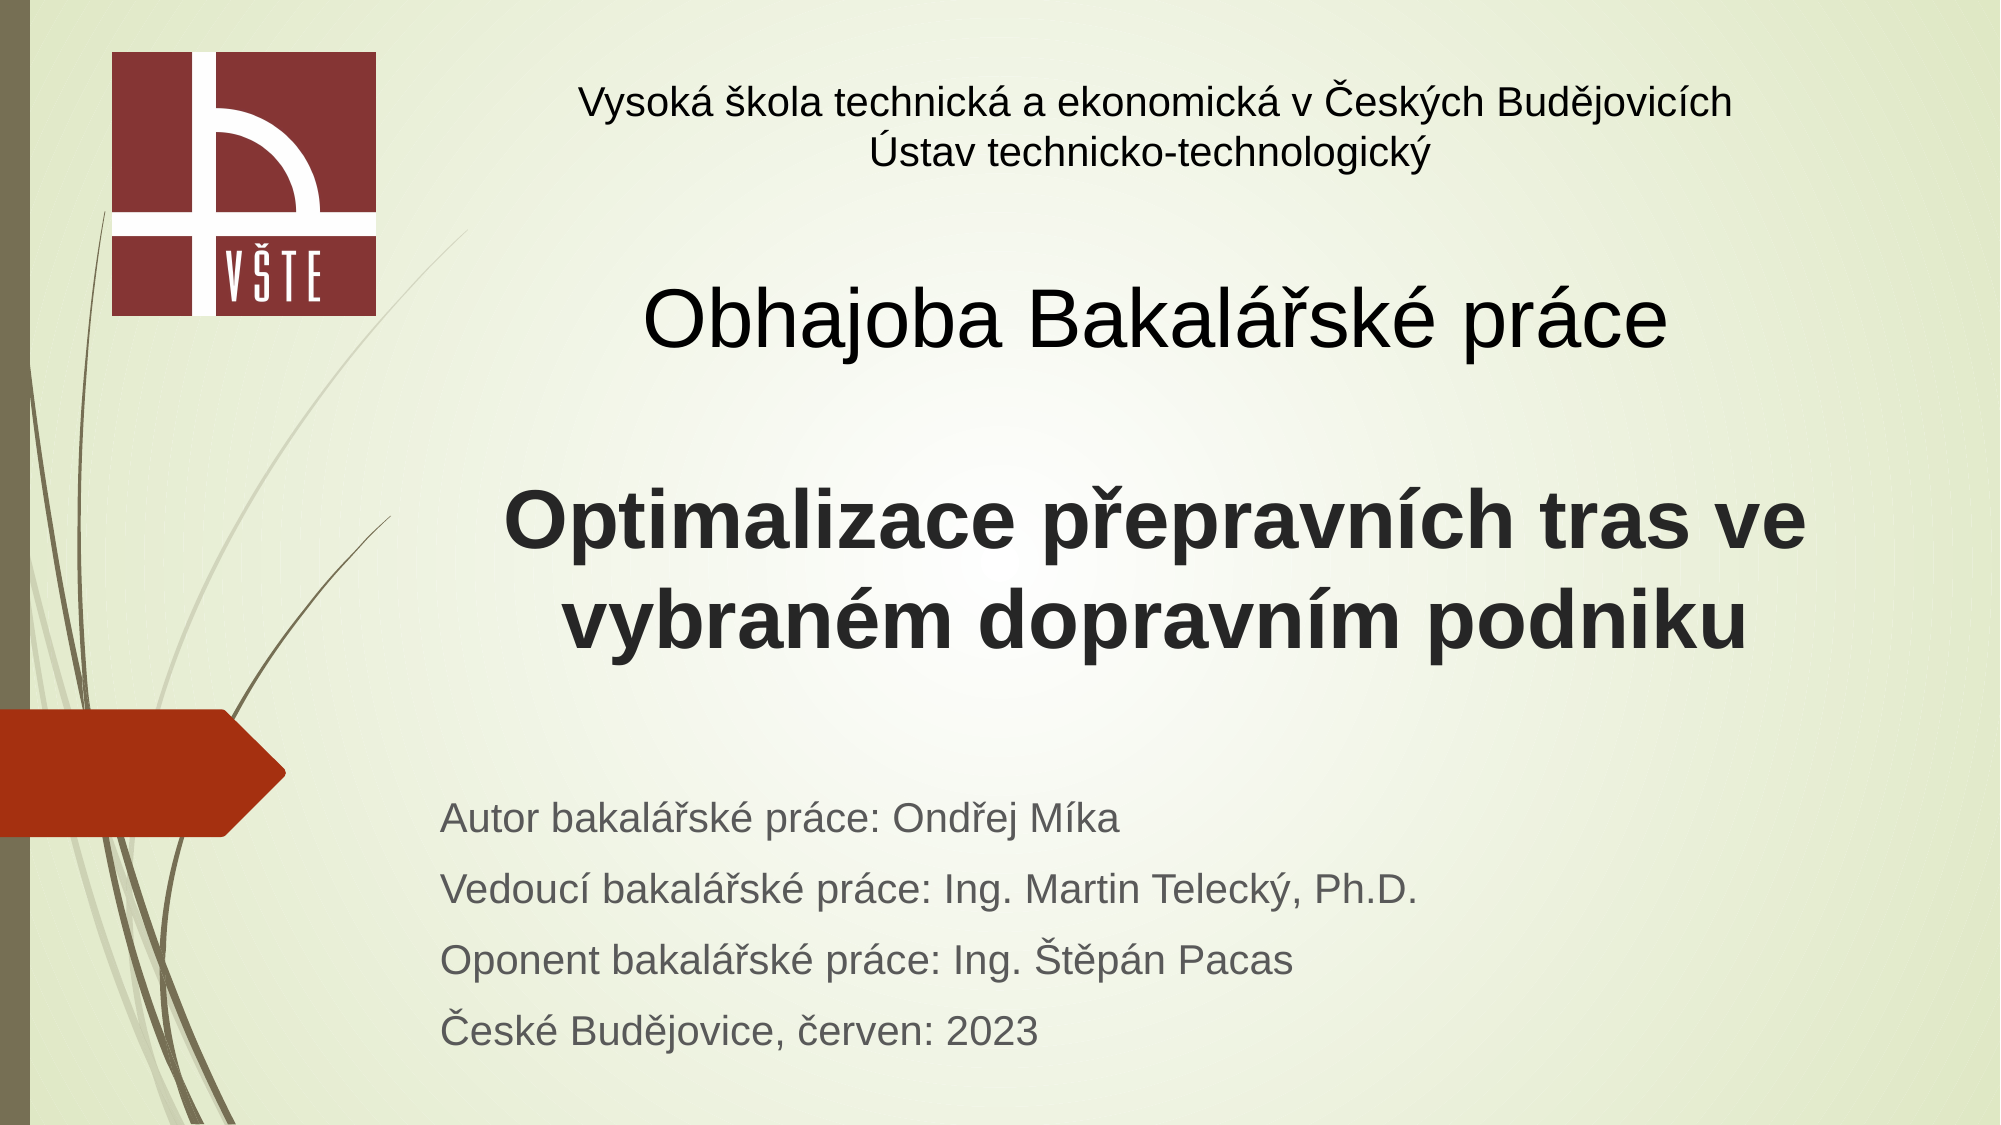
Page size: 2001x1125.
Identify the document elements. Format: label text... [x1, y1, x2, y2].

text_box Vysoká škola technická a ekonomická v Českých Budějovicích Ústav technicko-technologický [424, 67, 1888, 184]
text_box Obhajoba Bakalářské práce [424, 257, 1888, 374]
picture [112, 52, 376, 316]
subtitle Autor bakalářské práce: Ondřej Míka Vedoucí bakalářské práce: Ing. Martin Telecký, Ph.D. Oponent bakalářské práce: Ing. Štěpán Pacas České Budějovice, červen: 2023 [424, 783, 1888, 1074]
title Optimalizace přepravních tras ve vybraném dopravním podniku [424, 410, 1888, 674]
